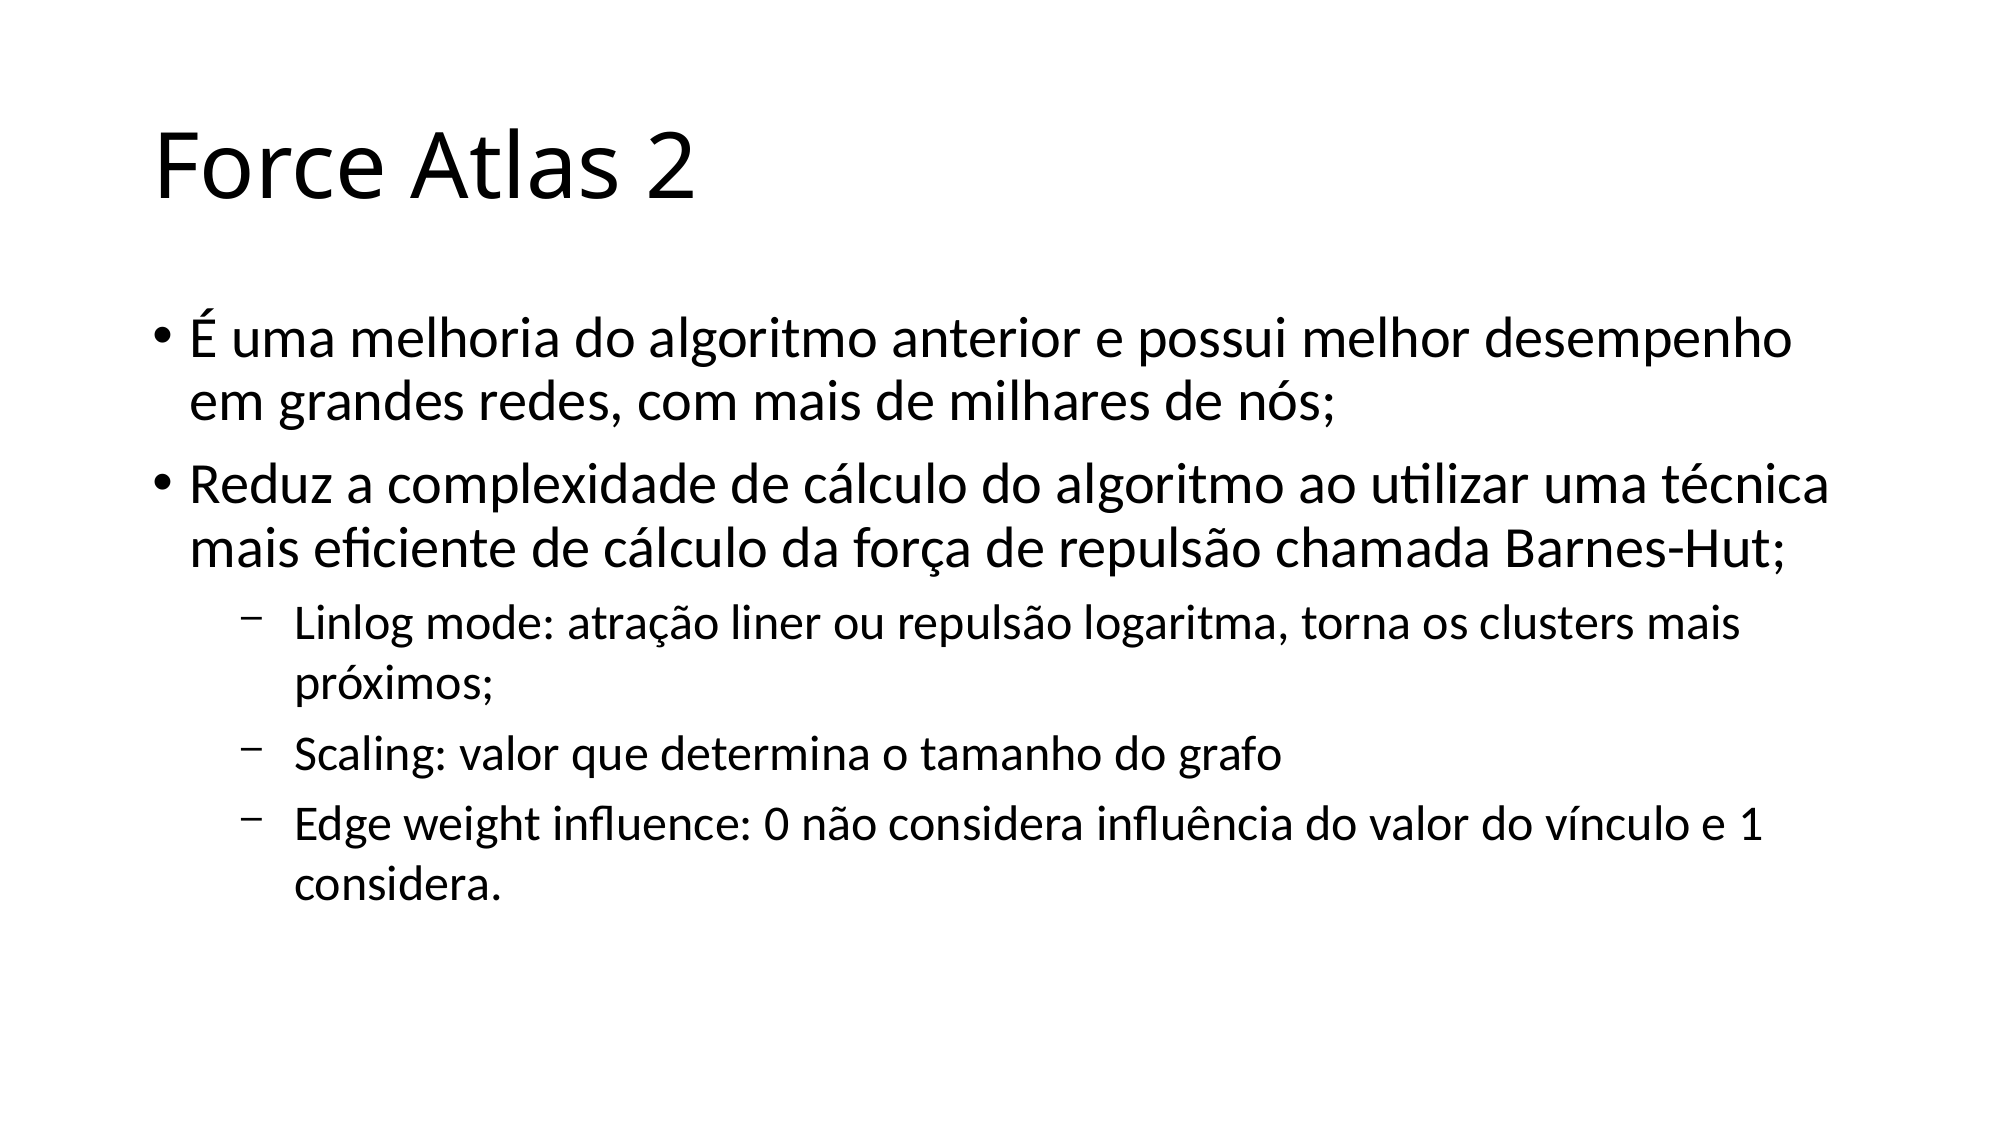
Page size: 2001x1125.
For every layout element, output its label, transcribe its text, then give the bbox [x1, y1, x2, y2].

list É uma melhoria do algoritmo anterior e possui melhor desempenho em grandes redes, com mais de milhares de nós; Reduz a complexidade de cálculo do algoritmo ao utilizar uma técnica mais eficiente de cálculo da força de repulsão chamada Barnes-Hut; Linlog mode: atração liner ou repulsão logaritma, torna os clusters mais próximos; Scaling: valor que determina o tamanho do grafo Edge weight influence: 0 não considera influência do valor do vínculo e 1 considera. [137, 299, 1863, 1014]
title Force Atlas 2 [137, 59, 1863, 278]
